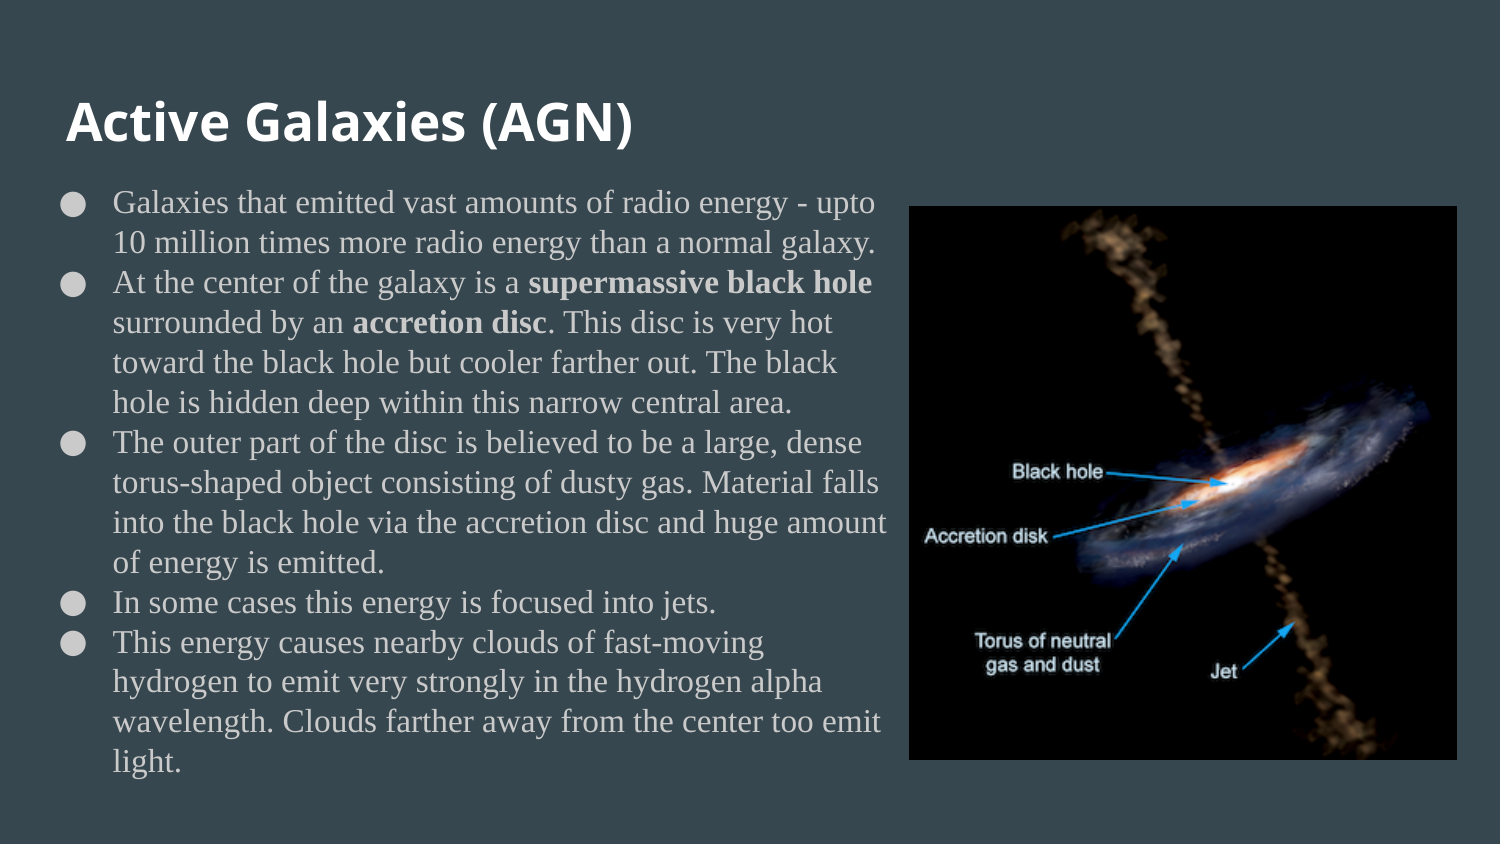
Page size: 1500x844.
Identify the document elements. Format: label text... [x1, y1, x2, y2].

picture [909, 206, 1457, 760]
text_box Galaxies that emitted vast amounts of radio energy - upto 10 million times more radio energy than a normal galaxy. At the center of the galaxy is a supermassive black hole surrounded by an accretion disc. This disc is very hot toward the black hole but cooler farther out. The black hole is hidden deep within this narrow central area. The outer part of the disc is believed to be a large, dense torus-shaped object consisting of dusty gas. Material falls into the black hole via the accretion disc and huge amount of energy is emitted. In some cases this energy is focused into jets. This energy causes nearby clouds of fast-moving hydrogen to emit very strongly in the hydrogen alpha wavelength. Clouds farther away from the center too emit light. [22, 165, 910, 795]
title Active Galaxies (AGN) [51, 72, 1449, 167]
